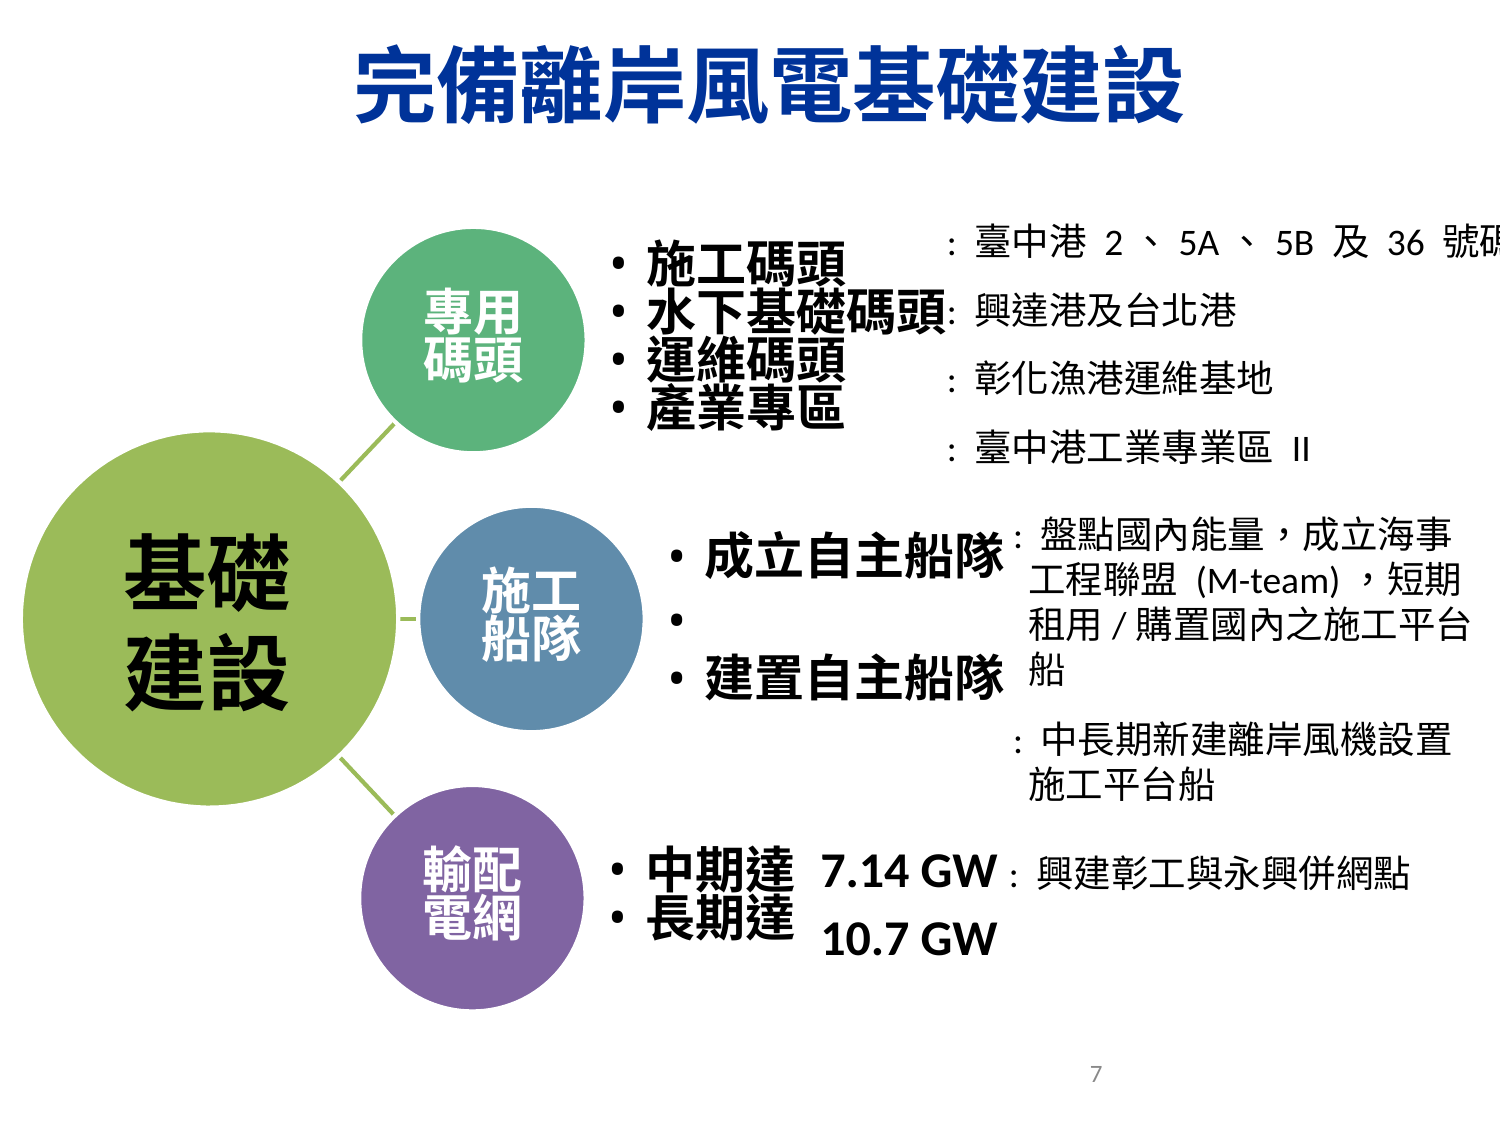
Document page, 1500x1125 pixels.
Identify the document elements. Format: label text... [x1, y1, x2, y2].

text_box : 盤點國內能量，成立海事工程聯盟 (M-team)，短期租用/購置國內之施工平台船 : 中長期新建離岸風機設置施工平台船 [998, 503, 1500, 772]
text_box 7 [1074, 1042, 1426, 1103]
text_box 完備離岸風電基礎建設 [159, 29, 1381, 150]
text_box 成立自主船隊 建置自主船隊 [667, 505, 998, 733]
text_box 7.14 GW : 興建彰工與永興併網點 10.7 GW [732, 820, 1413, 975]
text_box 施工 船隊 [418, 505, 645, 733]
text_box 施工碼頭 水下基礎碼頭 運維碼頭 產業專區 [609, 226, 931, 454]
text_box 基礎 建設 [107, 512, 307, 730]
text_box 中期達 長期達 [608, 784, 948, 1012]
text_box 輸配 電網 [359, 784, 586, 1012]
text_box 專用 碼頭 [360, 226, 587, 454]
text_box : 臺中港 2、5A、5B 及 36 號碼頭 : 興達港及台北港 : 彰化漁港運維基地 : 臺中港工業專業區 II [931, 186, 1495, 480]
text_box [20, 430, 399, 808]
